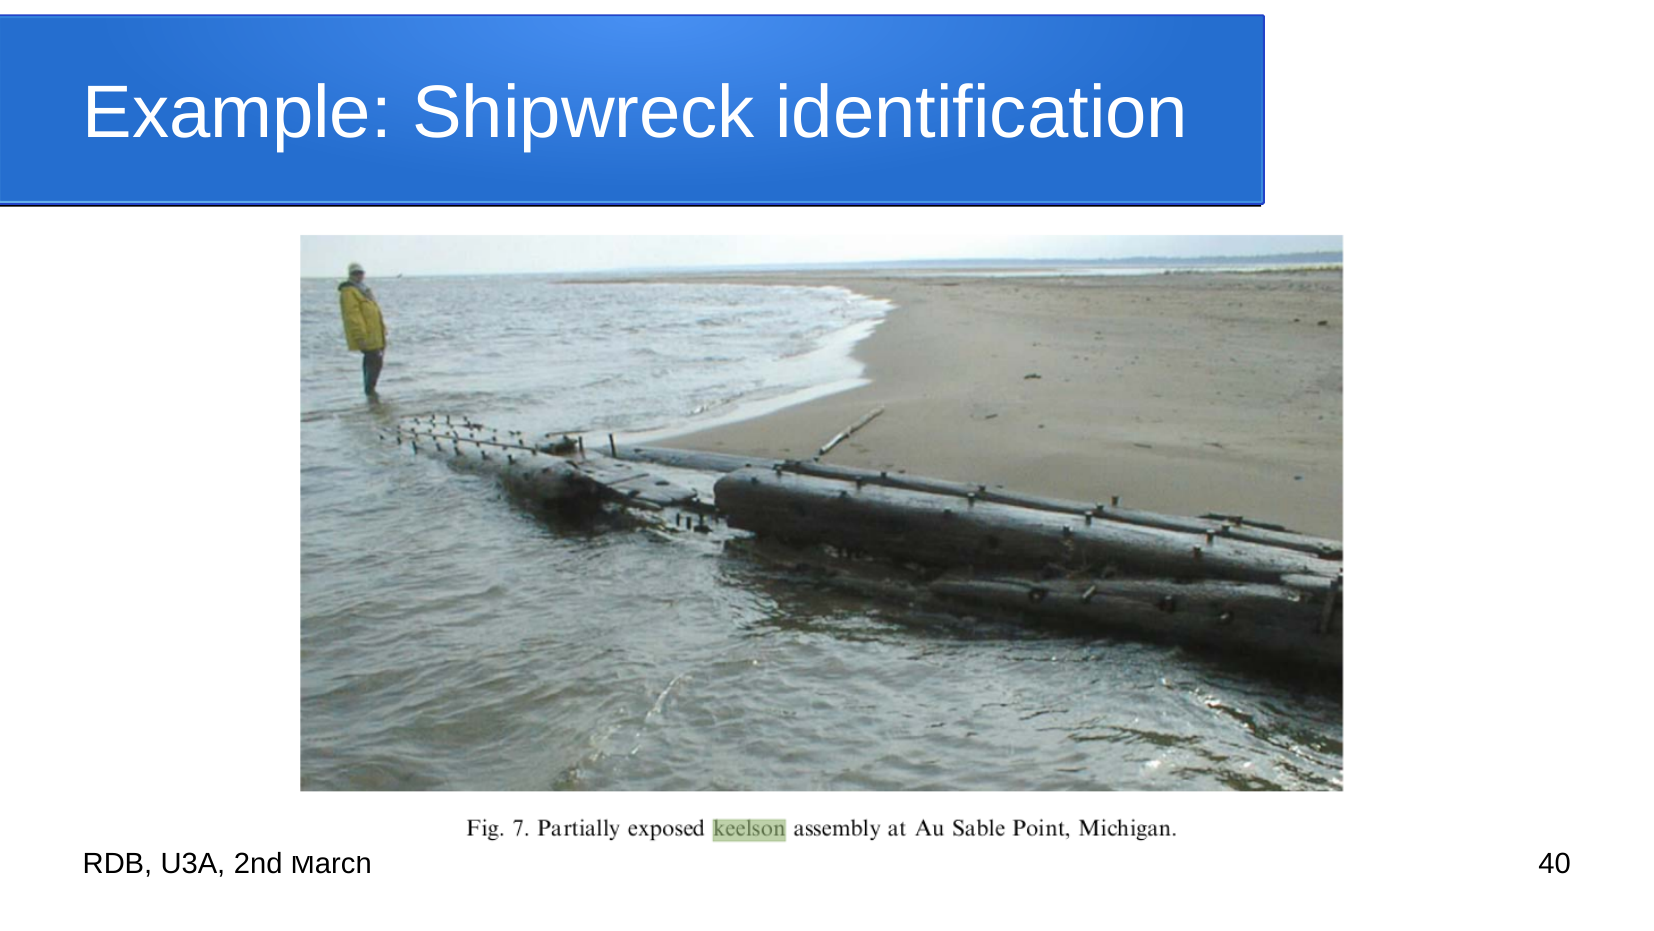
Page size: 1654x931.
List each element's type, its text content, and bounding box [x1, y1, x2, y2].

picture [289, 226, 1365, 857]
title Example: Shipwreck identification [82, 35, 1235, 189]
